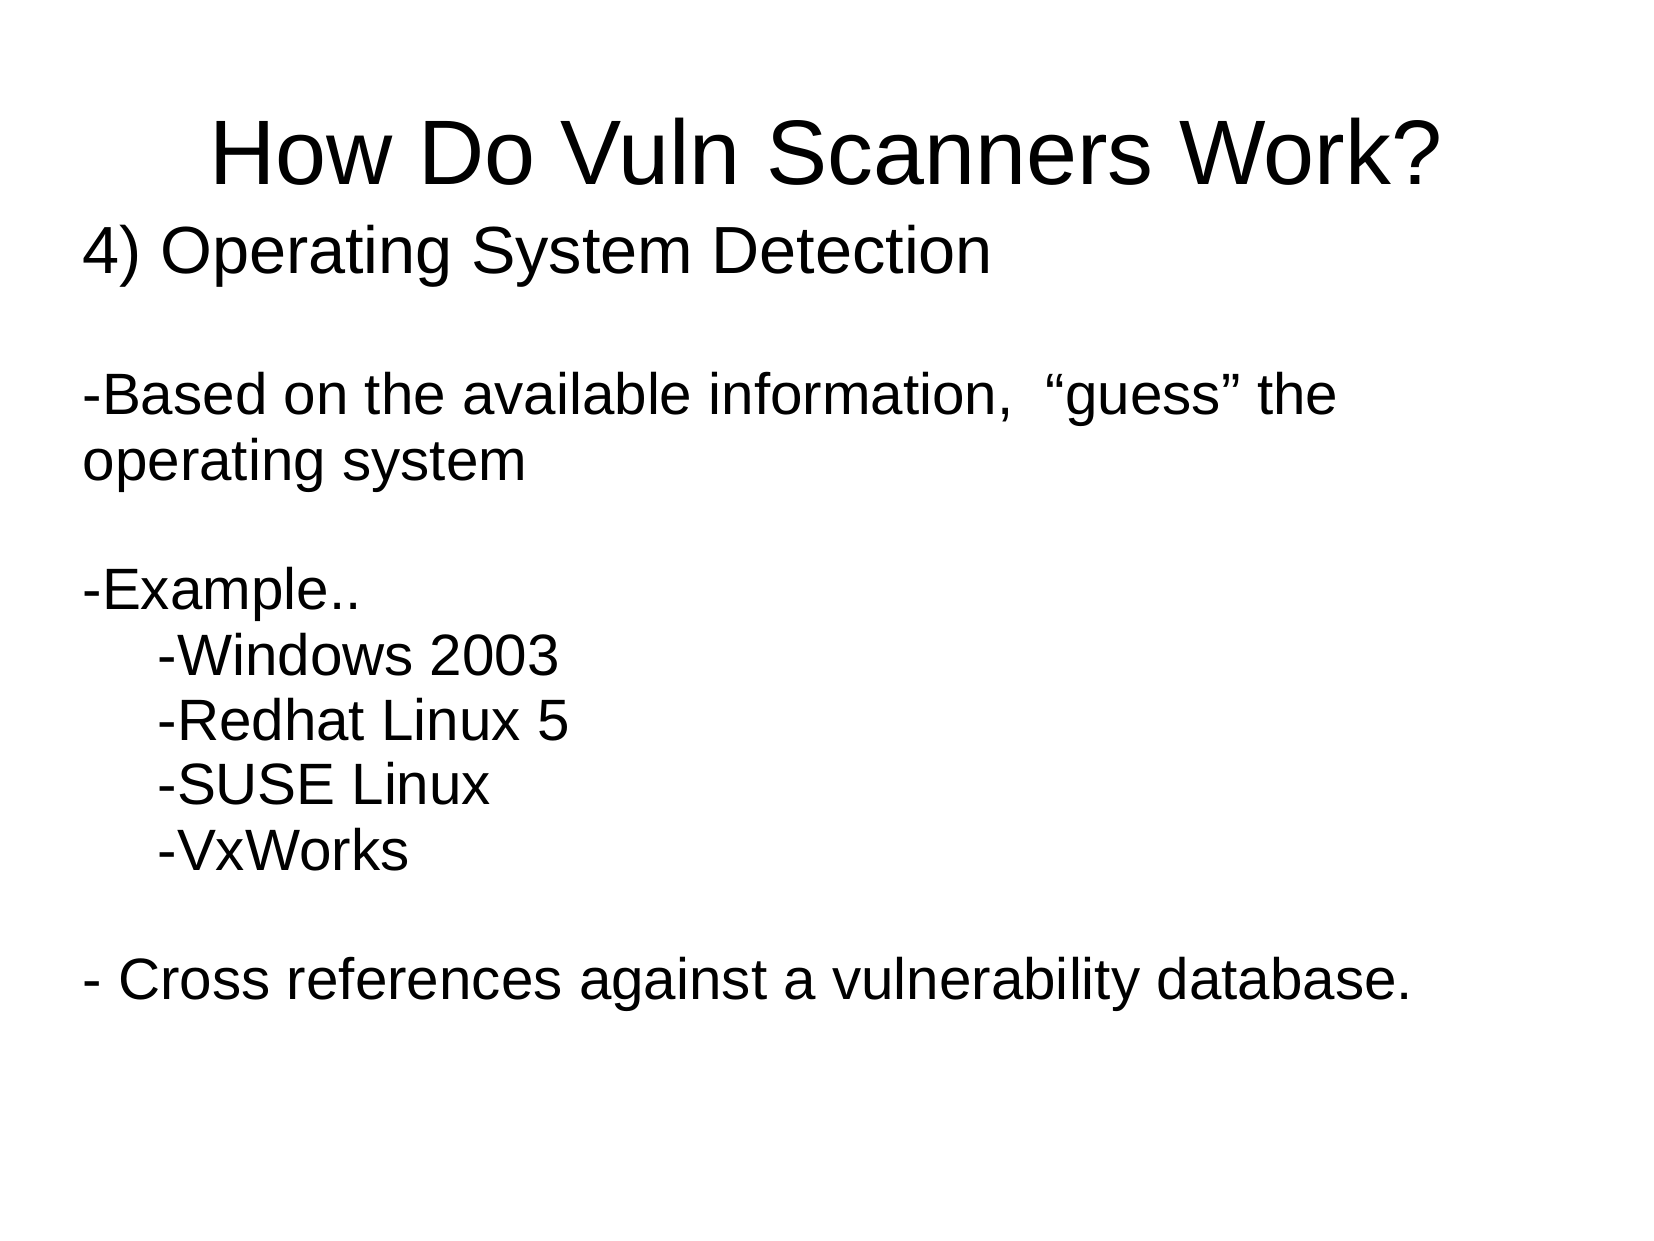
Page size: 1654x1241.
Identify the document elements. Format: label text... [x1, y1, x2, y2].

subtitle 4) Operating System Detection -Based on the available information, “guess” the operating system -Example.. -Windows 2003 -Redhat Linux 5 -SUSE Linux -VxWorks - Cross references against a vulnerability database. [82, 212, 1538, 1088]
title How Do Vuln Scanners Work? [82, 49, 1571, 257]
